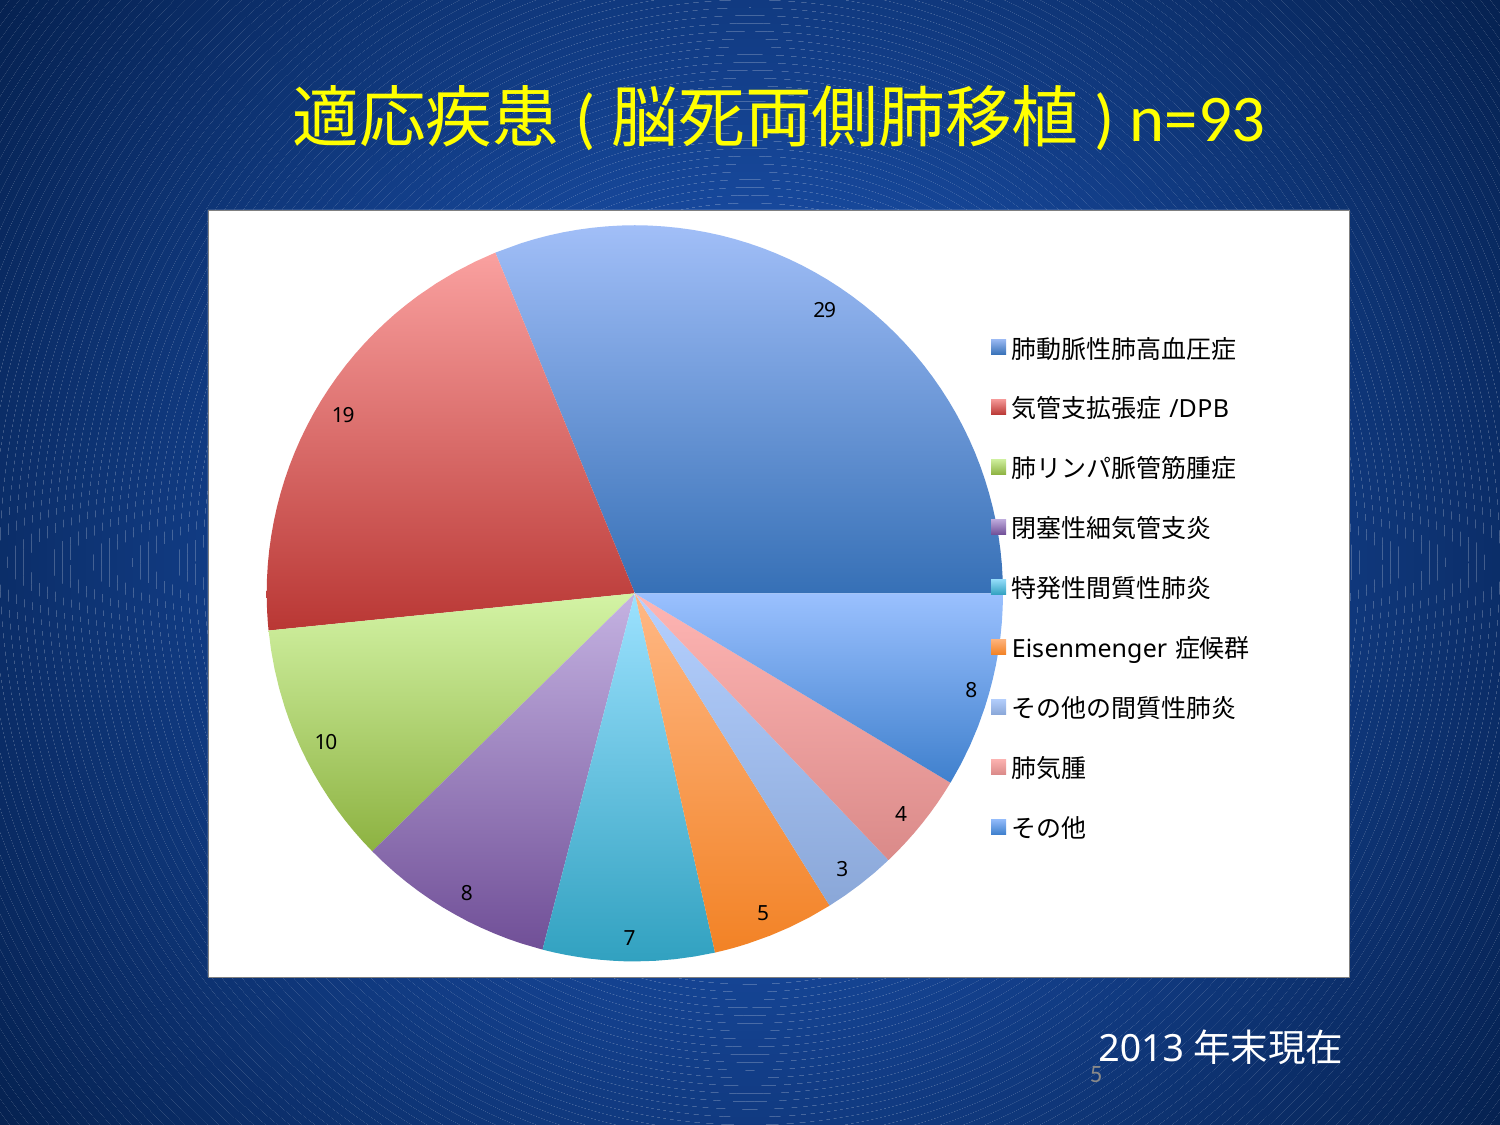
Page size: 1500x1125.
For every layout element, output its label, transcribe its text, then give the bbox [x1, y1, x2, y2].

text_box 2013年末現在 [1083, 1016, 1341, 1078]
text_box 適応疾患(脳死両側肺移植) n=93 [29, 52, 1500, 178]
text_box 5 [1074, 1042, 1426, 1103]
chart [207, 209, 1351, 978]
